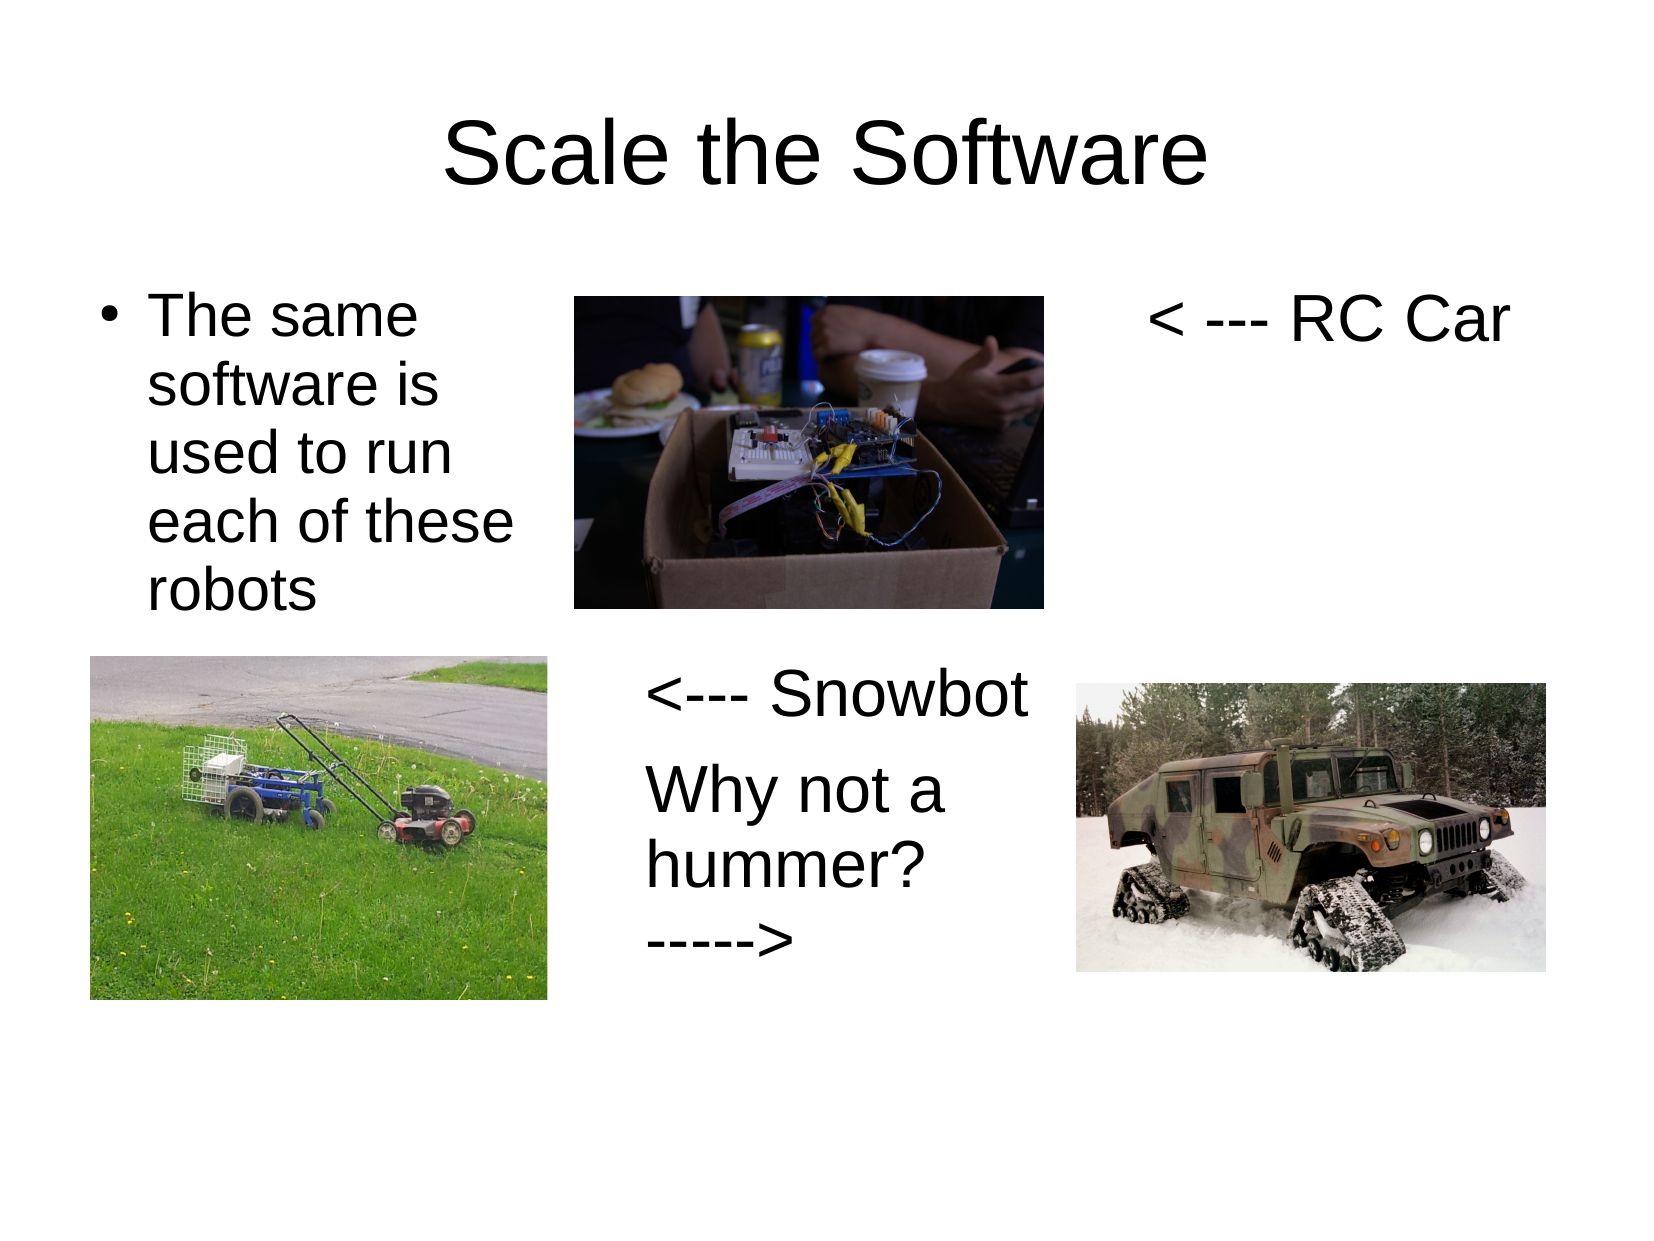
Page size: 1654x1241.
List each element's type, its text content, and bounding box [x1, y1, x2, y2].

title Scale the Software [82, 49, 1571, 257]
picture [1076, 683, 1546, 972]
picture [90, 656, 548, 1000]
list The same software is used to run each of these robots [82, 281, 552, 625]
list <--- Snowbot [574, 656, 1044, 751]
list < --- RC Car [1076, 281, 1546, 625]
list Why not a hummer? -----> [574, 752, 1044, 1096]
picture [574, 296, 1044, 609]
